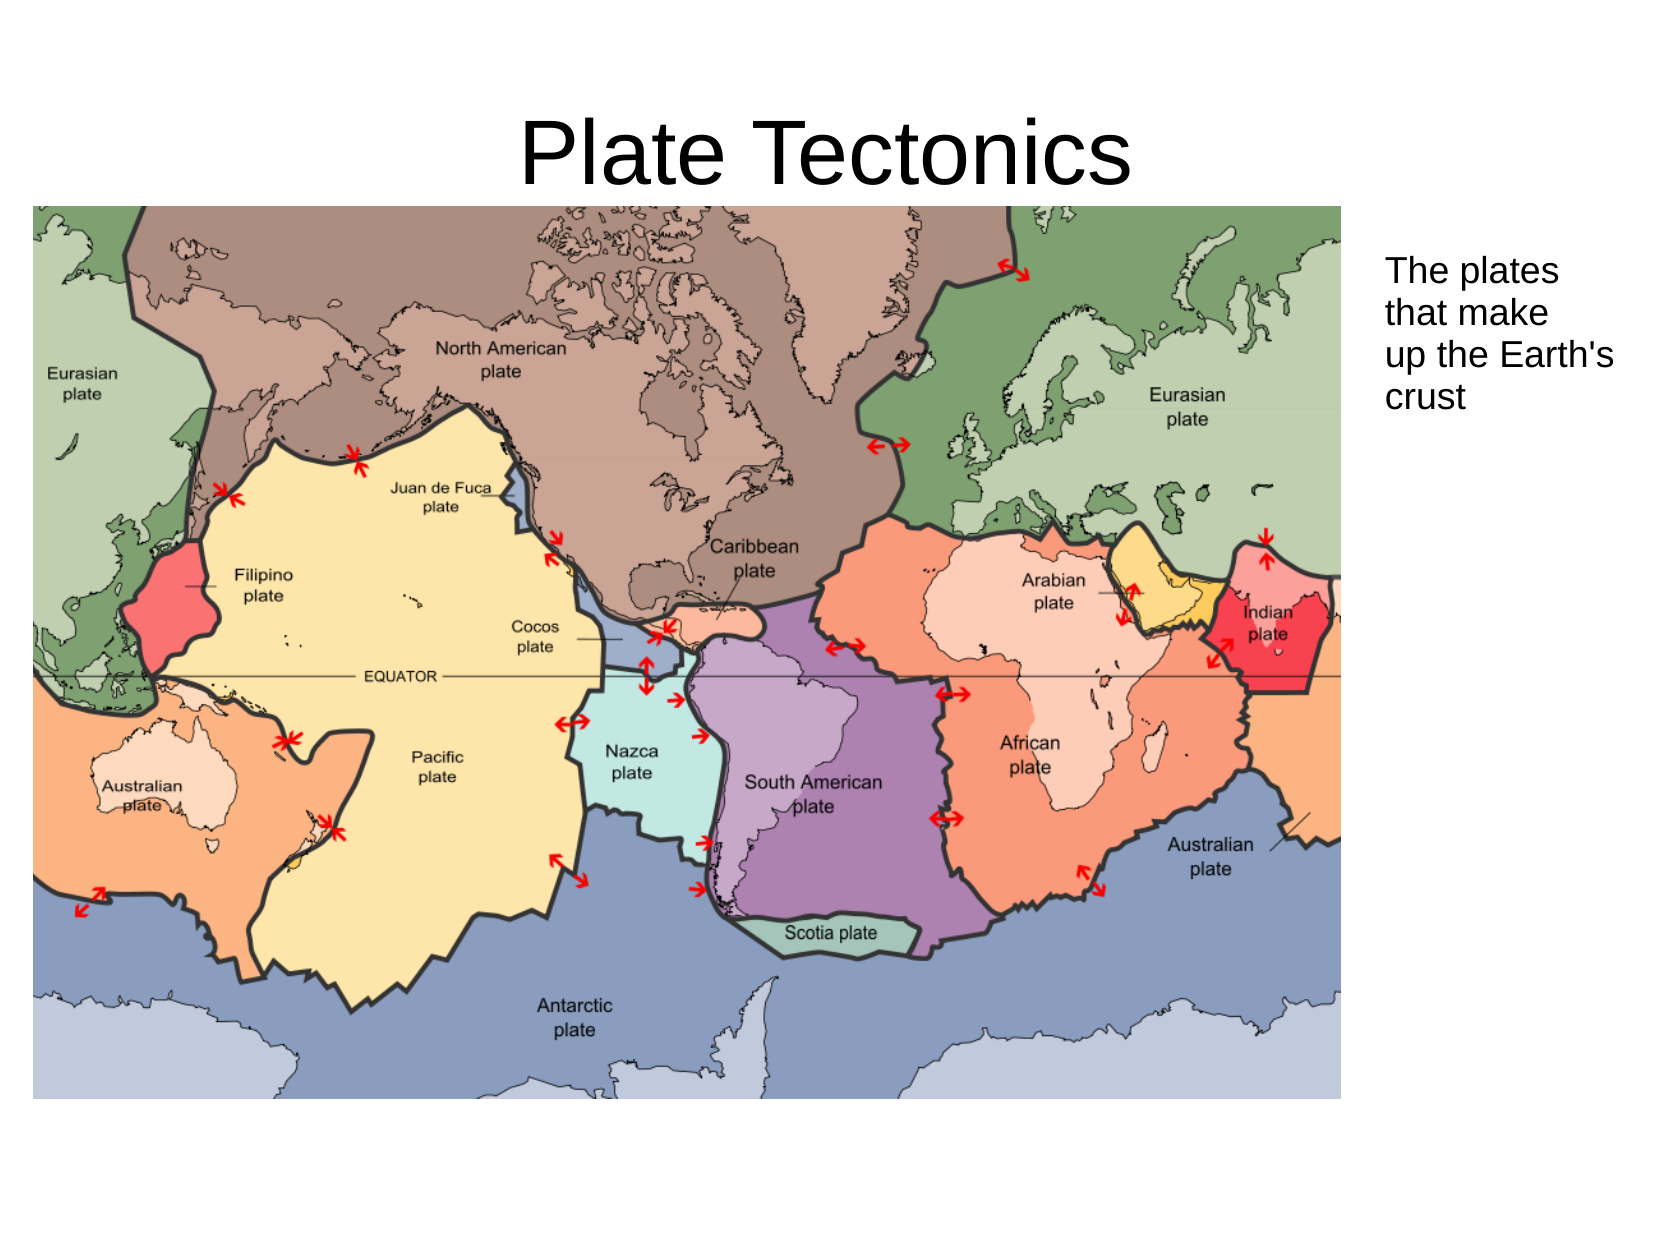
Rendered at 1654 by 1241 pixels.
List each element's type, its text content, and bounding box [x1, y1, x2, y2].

text_box The plates that make up the Earth's crust [1370, 242, 1630, 426]
title Plate Tectonics [82, 49, 1571, 257]
picture [33, 206, 1341, 1099]
